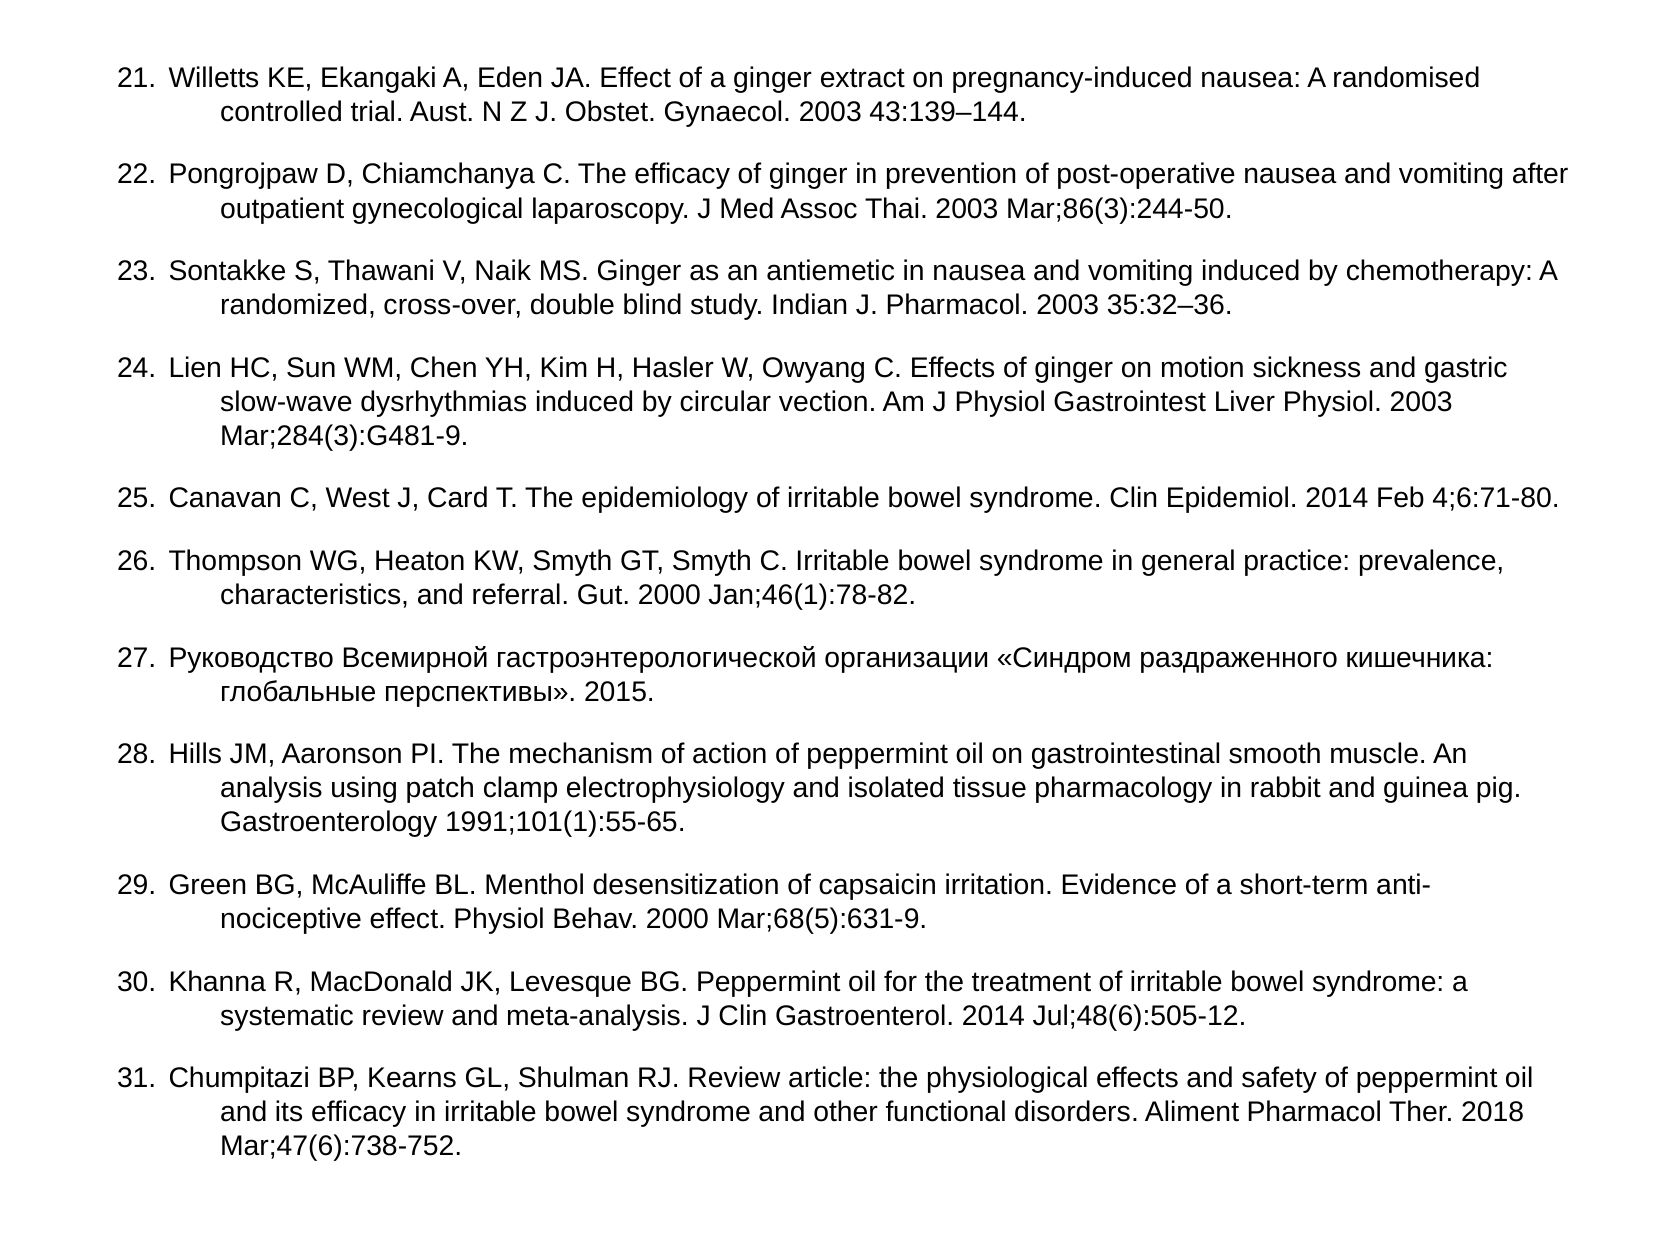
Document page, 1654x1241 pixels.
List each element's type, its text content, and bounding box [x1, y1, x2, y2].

list Willetts KE, Ekangaki A, Eden JA. Effect of a ginger extract on pregnancy-induced nausea: A randomised controlled trial. Aust. N Z J. Obstet. Gynaecol. 2003 43:139–144. Pongrojpaw D, Chiamchanya C. The efficacy of ginger in prevention of post-operative nausea and vomiting after outpatient gynecological laparoscopy. J Med Assoc Thai. 2003 Mar;86(3):244-50. Sontakke S, Thawani V, Naik MS. Ginger as an antiemetic in nausea and vomiting induced by chemotherapy: A randomized, cross-over, double blind study. Indian J. Pharmacol. 2003 35:32–36. Lien HC, Sun WM, Chen YH, Kim H, Hasler W, Owyang C. Effects of ginger on motion sickness and gastric slow-wave dysrhythmias induced by circular vection. Am J Physiol Gastrointest Liver Physiol. 2003 Mar;284(3):G481-9. Canavan C, West J, Card T. The epidemiology of irritable bowel syndrome. Clin Epidemiol. 2014 Feb 4;6:71-80. Thompson WG, Heaton KW, Smyth GT, Smyth C. Irritable bowel syndrome in general practice: prevalence, characteristics, and referral. Gut. 2000 Jan;46(1):78-82. Руководство Всемирной гастроэнтерологической организации «Синдром раздраженного кишечника: глобальные перспективы». 2015. Hills JM, Aaronson PI. The mechanism of action of peppermint oil on gastrointestinal smooth muscle. An analysis using patch clamp electrophysiology and isolated tissue pharmacology in rabbit and guinea pig. Gastroenterology 1991;101(1):55-65. Green BG, McAuliffe BL. Menthol desensitization of capsaicin irritation. Evidence of a short-term anti-nociceptive effect. Physiol Behav. 2000 Mar;68(5):631-9. Khanna R, MacDonald JK, Levesque BG. Peppermint oil for the treatment of irritable bowel syndrome: a systematic review and meta-analysis. J Clin Gastroenterol. 2014 Jul;48(6):505-12. Chumpitazi BP, Kearns GL, Shulman RJ. Review article: the physiological effects and safety of peppermint oil and its efficacy in irritable bowel syndrome and other functional disorders. Aliment Pharmacol Ther. 2018 Mar;47(6):738-752. [82, 59, 1571, 1174]
